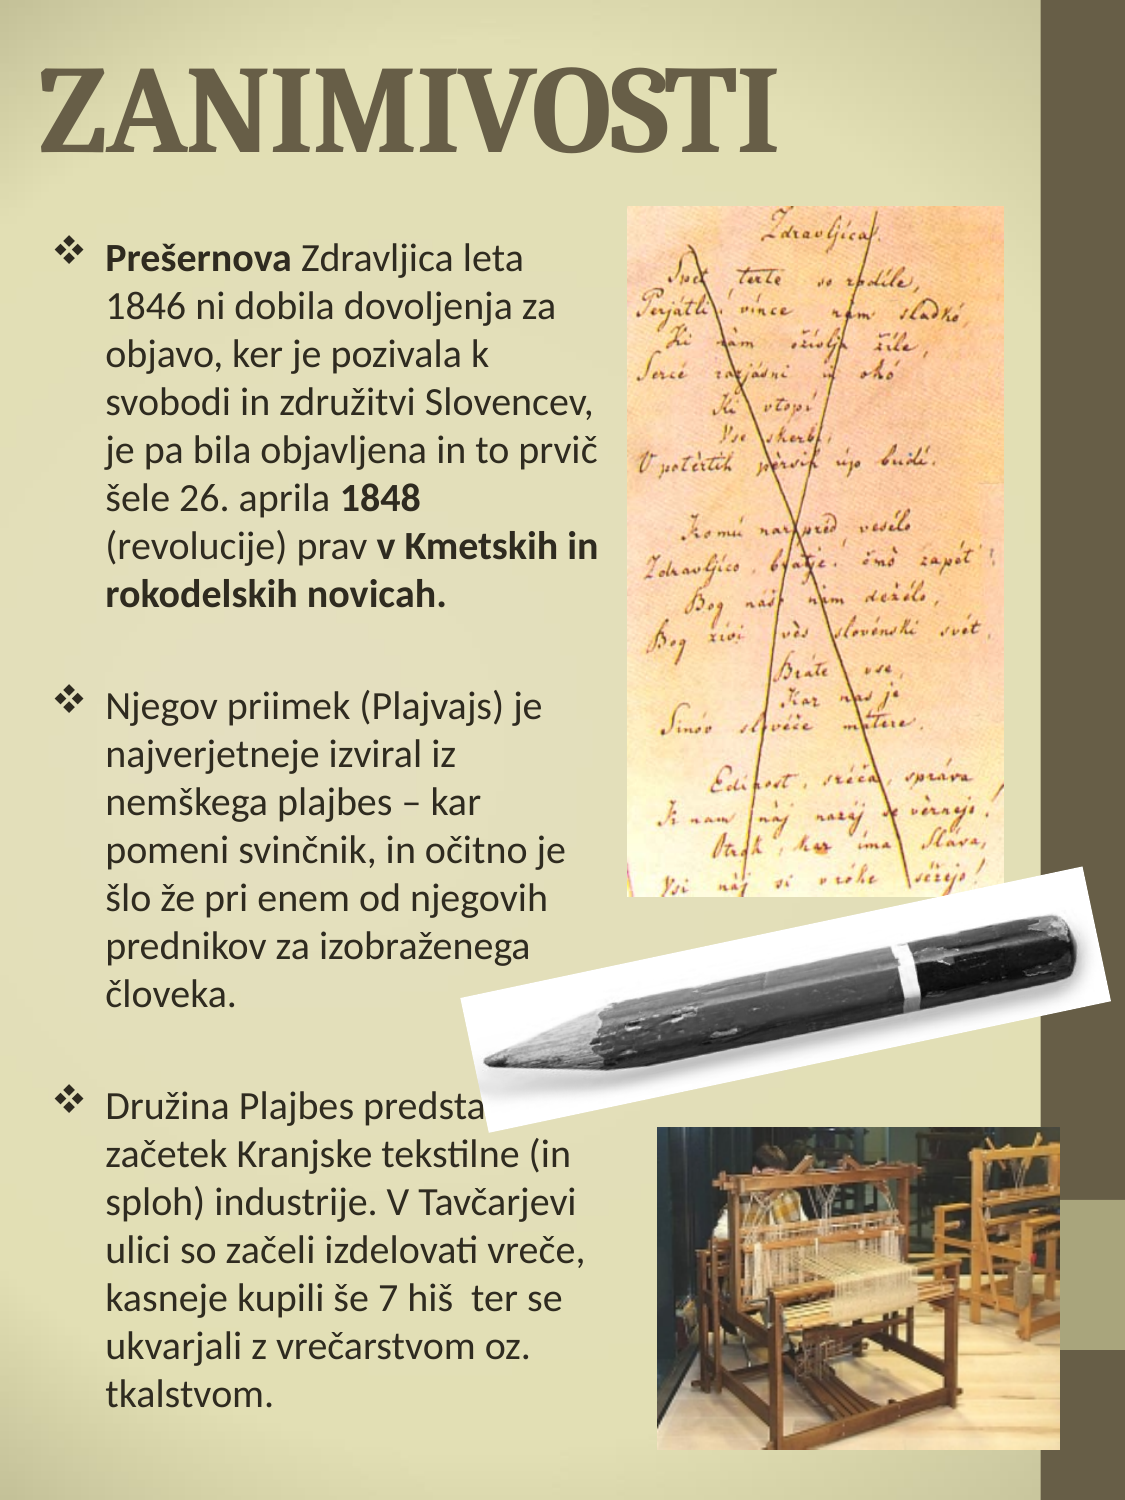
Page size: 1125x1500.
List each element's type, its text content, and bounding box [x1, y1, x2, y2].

picture [0, 0, 1111, 1500]
list Prešernova Zdravljica leta 1846 ni dobila dovoljenja za objavo, ker je pozivala k svobodi in združitvi Slovencev, je pa bila objavljena in to prvič šele 26. aprila 1848 (revolucije) prav v Kmetskih in rokodelskih novicah. Njegov priimek (Plajvajs) je najverjetneje izviral iz nemškega plajbes – kar pomeni svinčnik, in očitno je šlo že pri enem od njegovih prednikov za izobraženega človeka. Družina Plajbes predstavlja začetek Kranjske tekstilne (in sploh) industrije. V Tavčarjevi ulici so začeli izdelovati vreče, kasneje kupili še 7 hiš ter se ukvarjali z vrečarstvom oz. tkalstvom. [36, 206, 627, 1424]
title ZANIMIVOSTI [23, 20, 839, 198]
